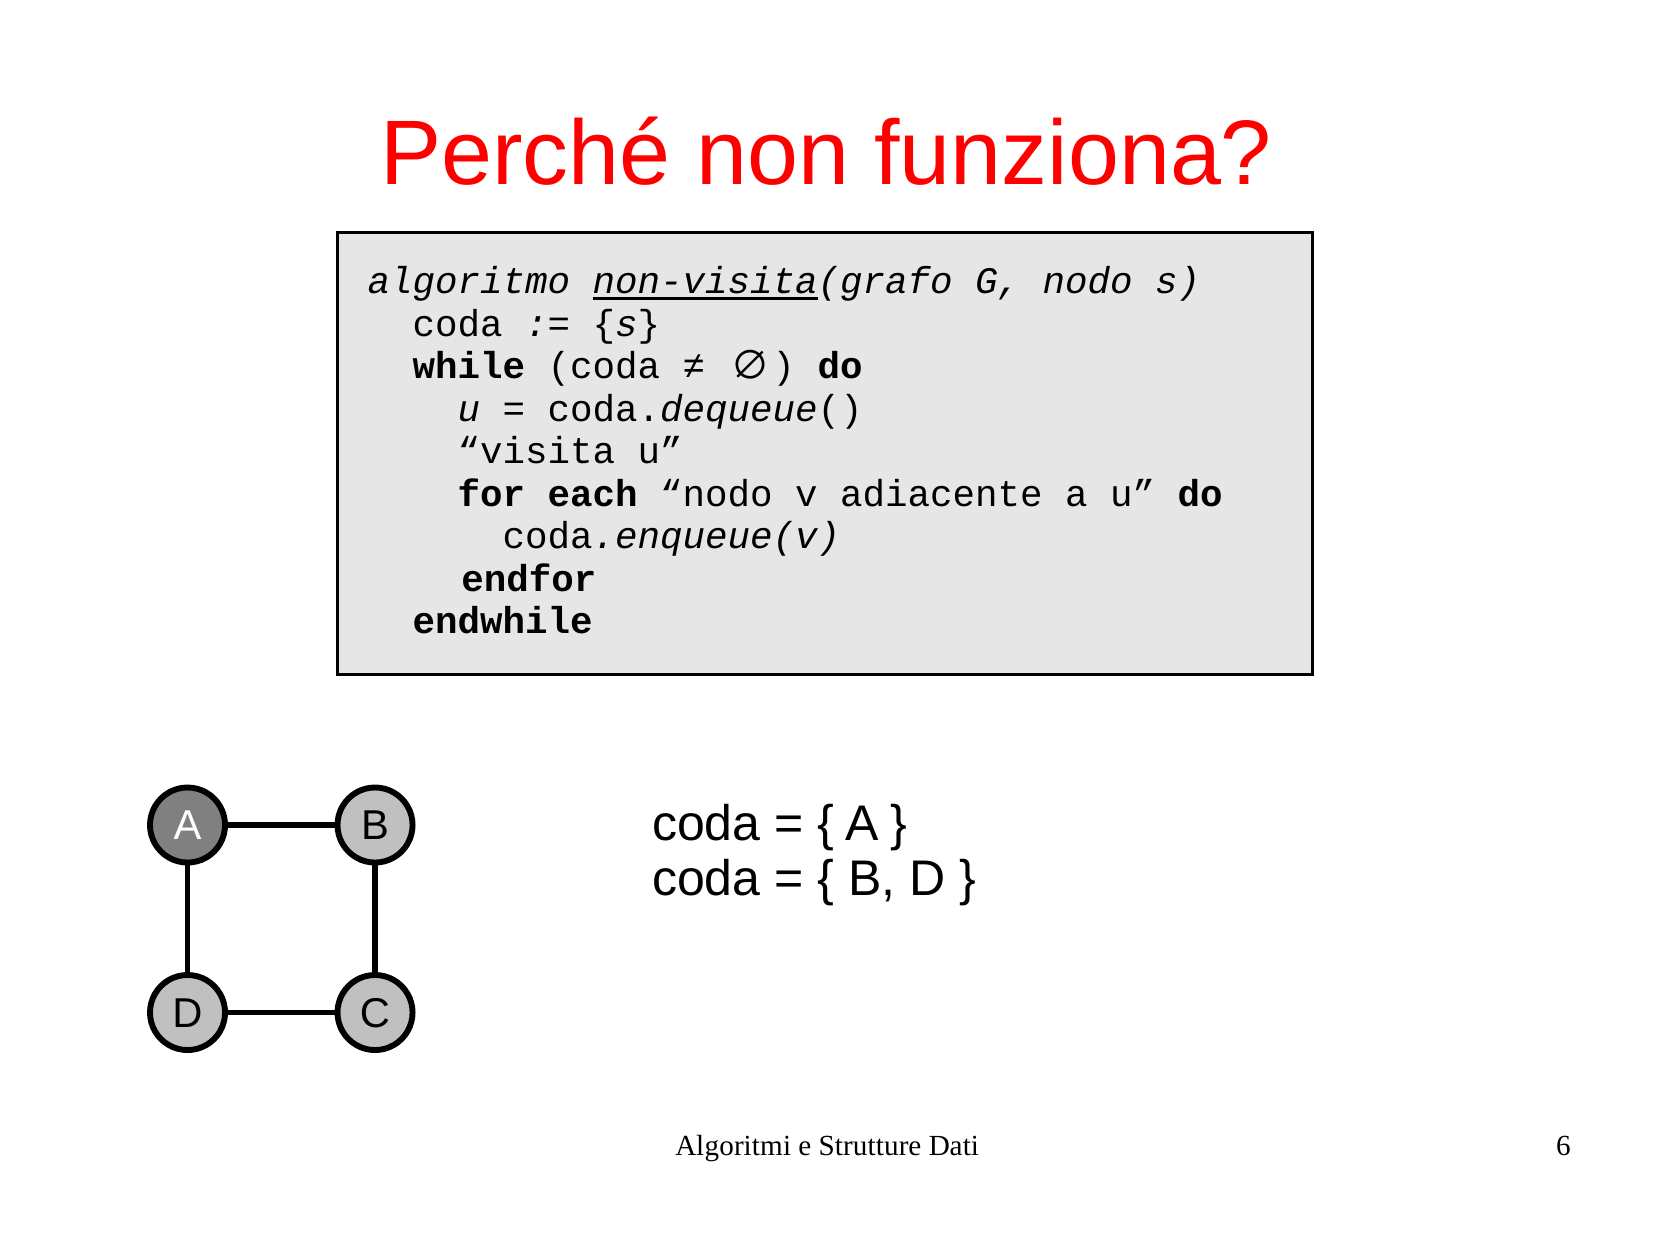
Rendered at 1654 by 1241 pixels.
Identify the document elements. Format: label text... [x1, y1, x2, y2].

text_box A [150, 787, 225, 863]
text_box B [337, 787, 413, 863]
text_box C [337, 975, 413, 1051]
text_box coda = { A } coda = { B, D } [637, 787, 1388, 914]
title Perché non funziona? [82, 49, 1571, 257]
text_box D [150, 975, 225, 1051]
text_box algoritmo non-visita(grafo G, nodo s) coda := {s} while (coda ≠ ∅) do u = coda.dequeue() “visita u” for each “nodo v adiacente a u” do coda.enqueue(v) endfor endwhile [337, 232, 1313, 675]
